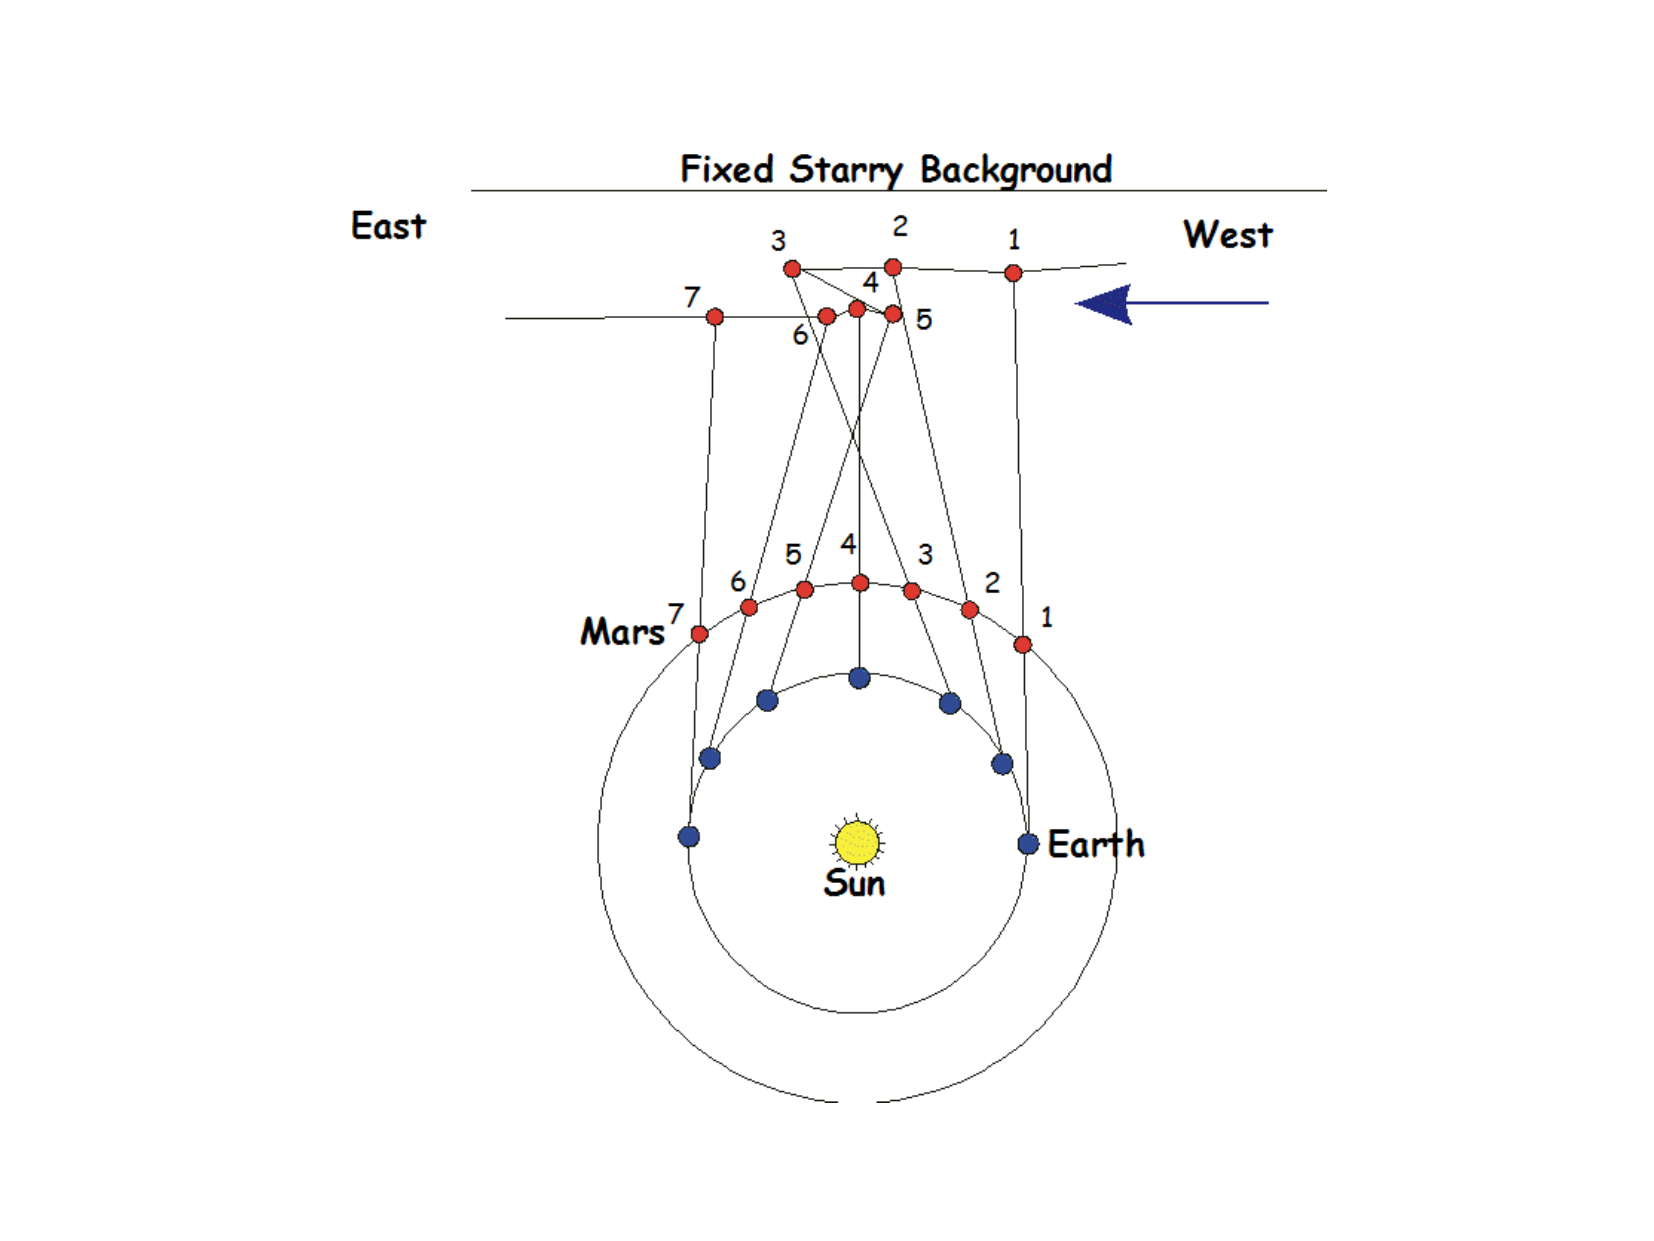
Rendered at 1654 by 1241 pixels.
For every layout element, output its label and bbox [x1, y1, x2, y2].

picture [351, 153, 1327, 1103]
